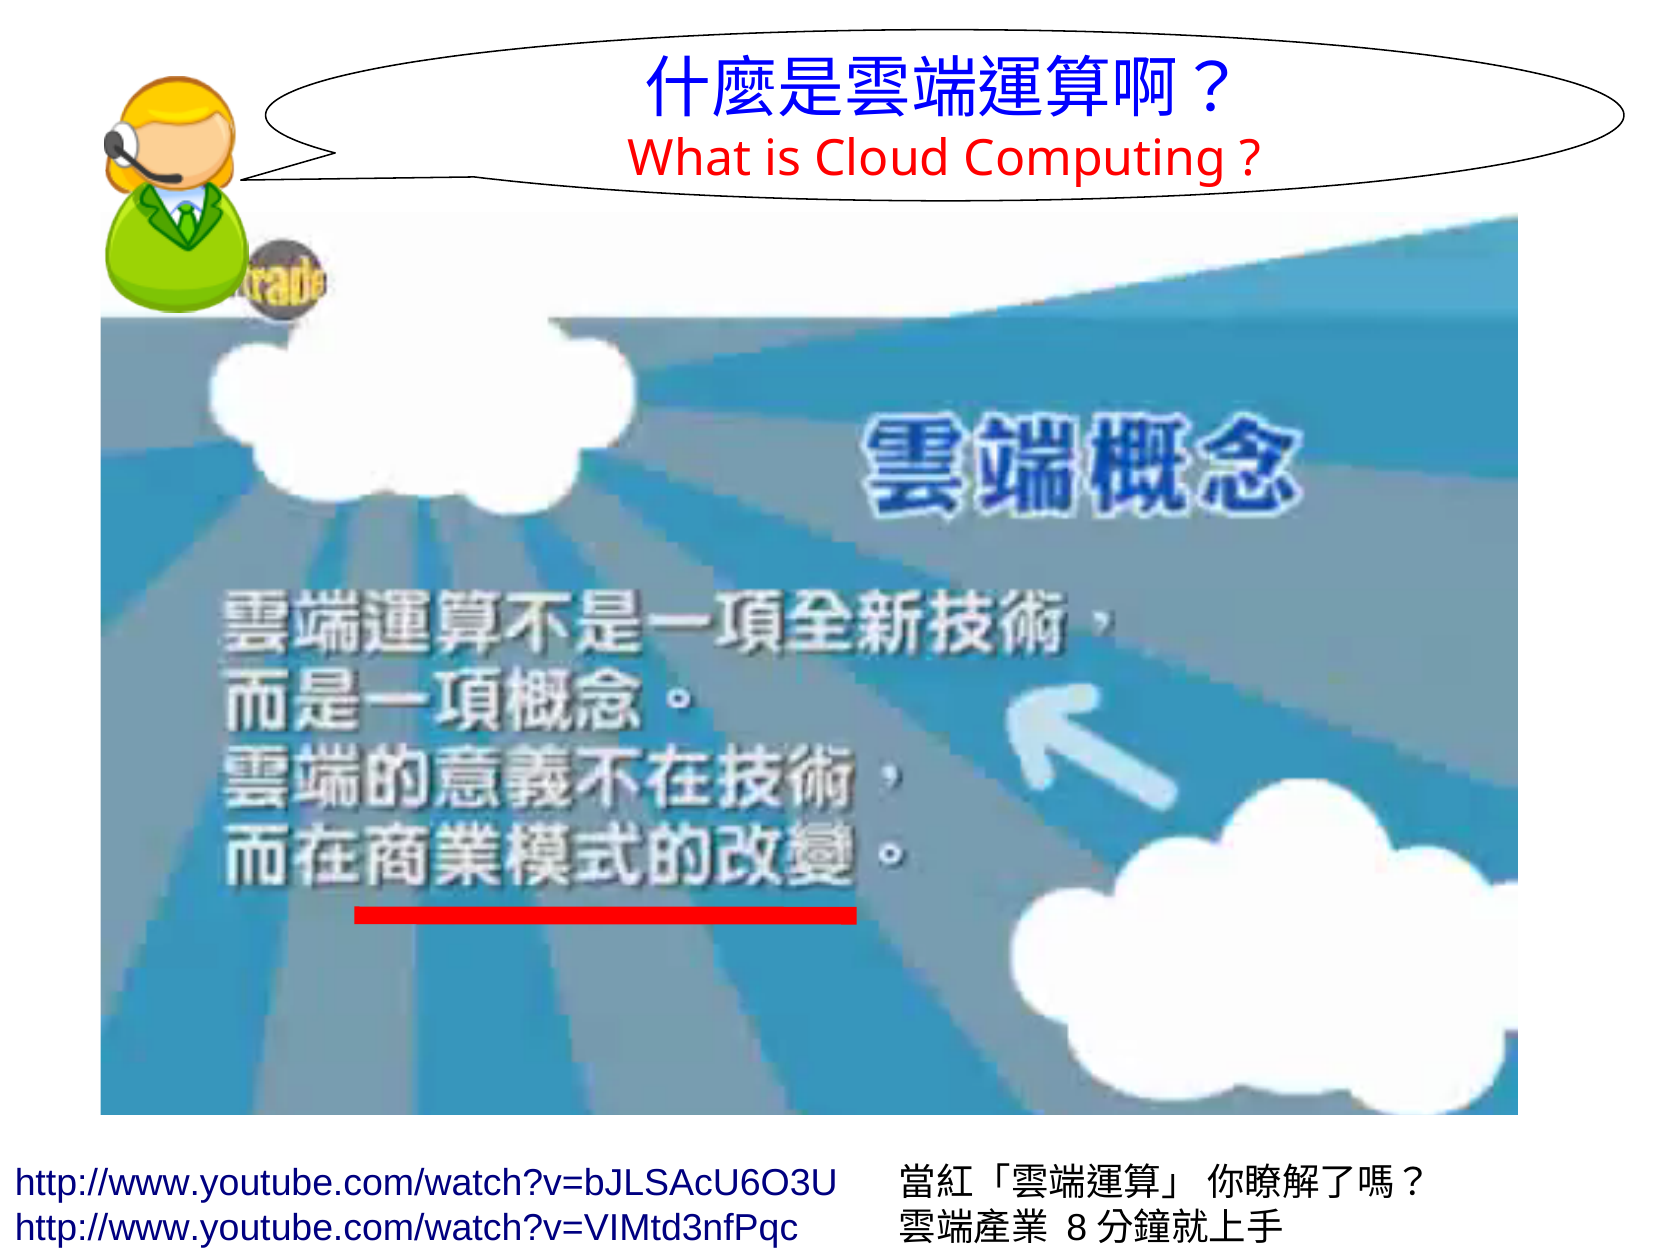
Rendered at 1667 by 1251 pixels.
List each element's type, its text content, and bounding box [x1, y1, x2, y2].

text_box http://www.youtube.com/watch?v=bJLSAcU6O3U 當紅「雲端運算」 你瞭解了嗎？ http://www.youtube.com/watch?v=VIMtd3nfPqc 雲端產業 8分鐘就上手 [0, 1150, 1667, 1251]
text_box 什麼是雲端運算啊？ What is Cloud Computing ? [240, 29, 1624, 201]
picture [100, 76, 1518, 1115]
